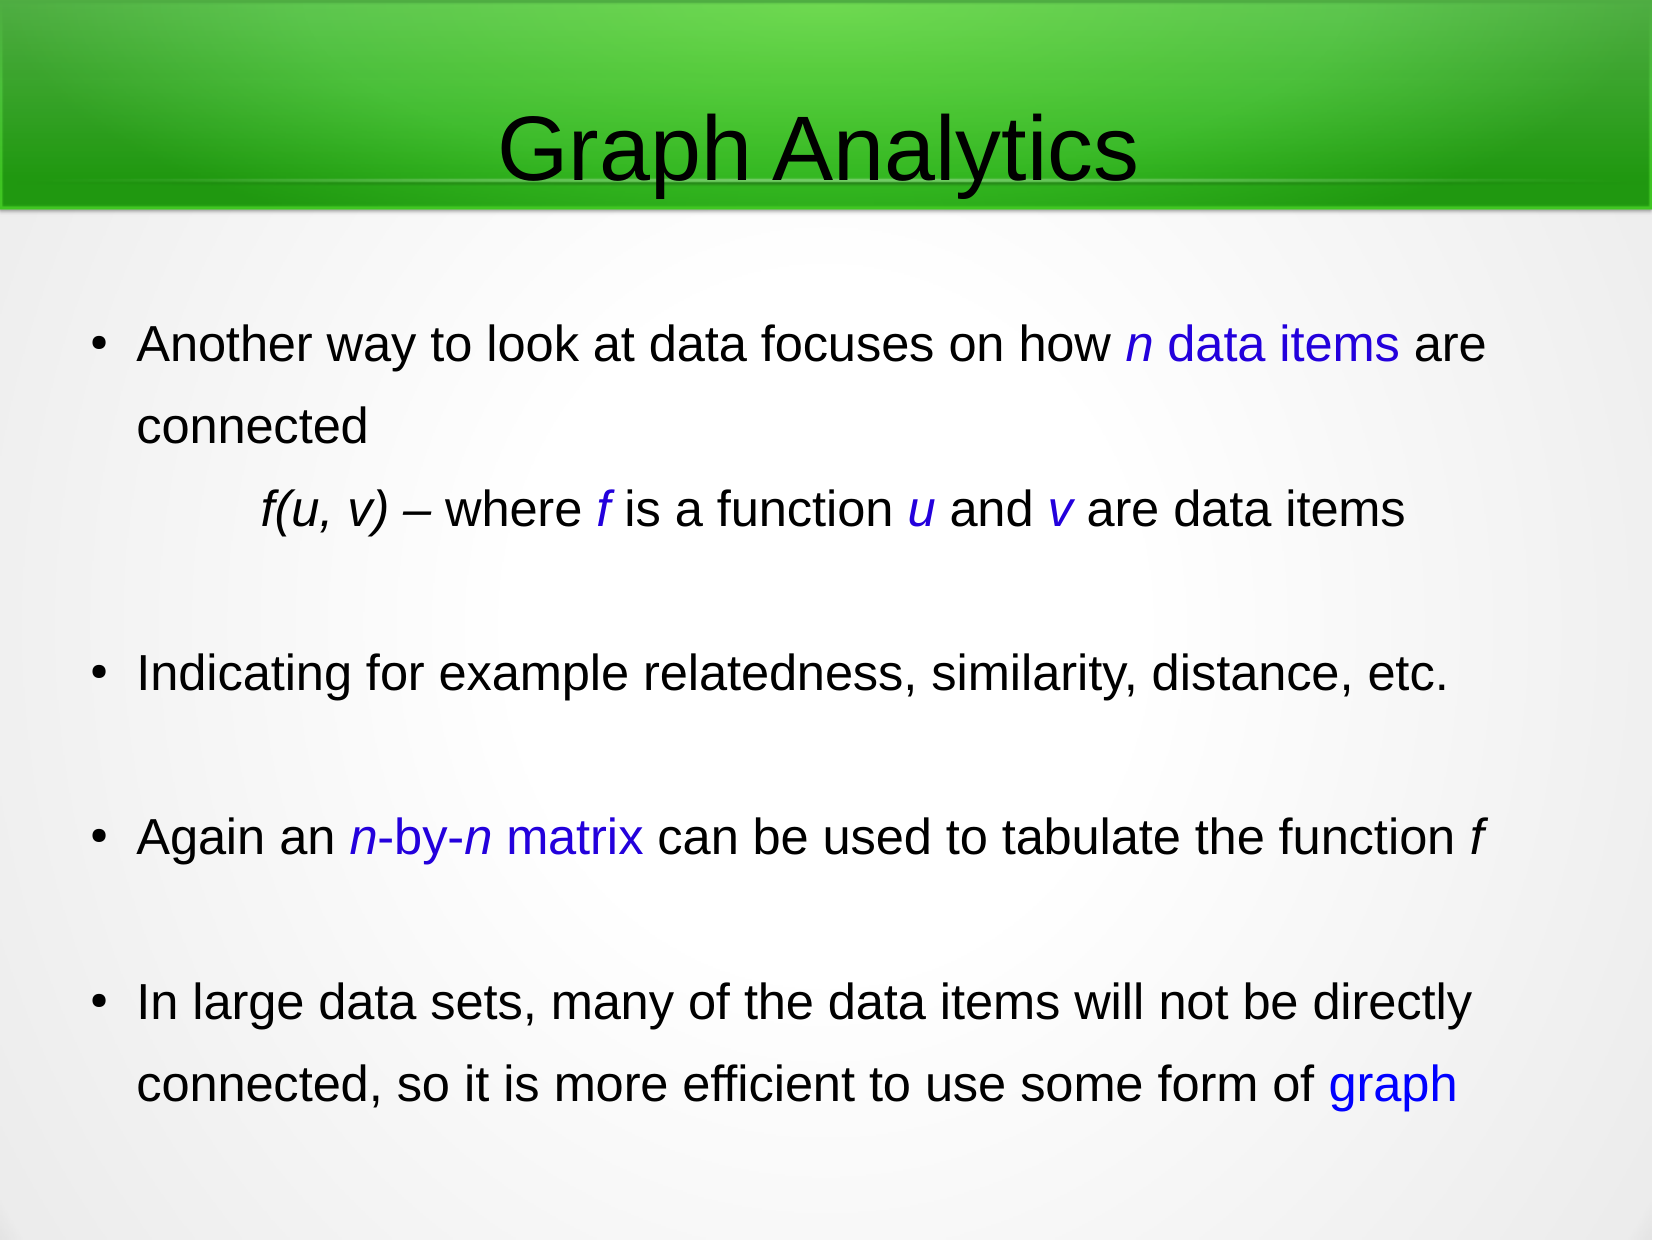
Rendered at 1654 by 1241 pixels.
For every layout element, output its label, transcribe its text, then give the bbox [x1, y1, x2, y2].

list Another way to look at data focuses on how n data items are connected f(u, v) – where f is a function u and v are data items Indicating for example relatedness, similarity, distance, etc. Again an n-by-n matrix can be used to tabulate the function f In large data sets, many of the data items will not be directly connected, so it is more efficient to use some form of graph [74, 315, 1531, 1126]
title Graph Analytics [75, 60, 1564, 237]
